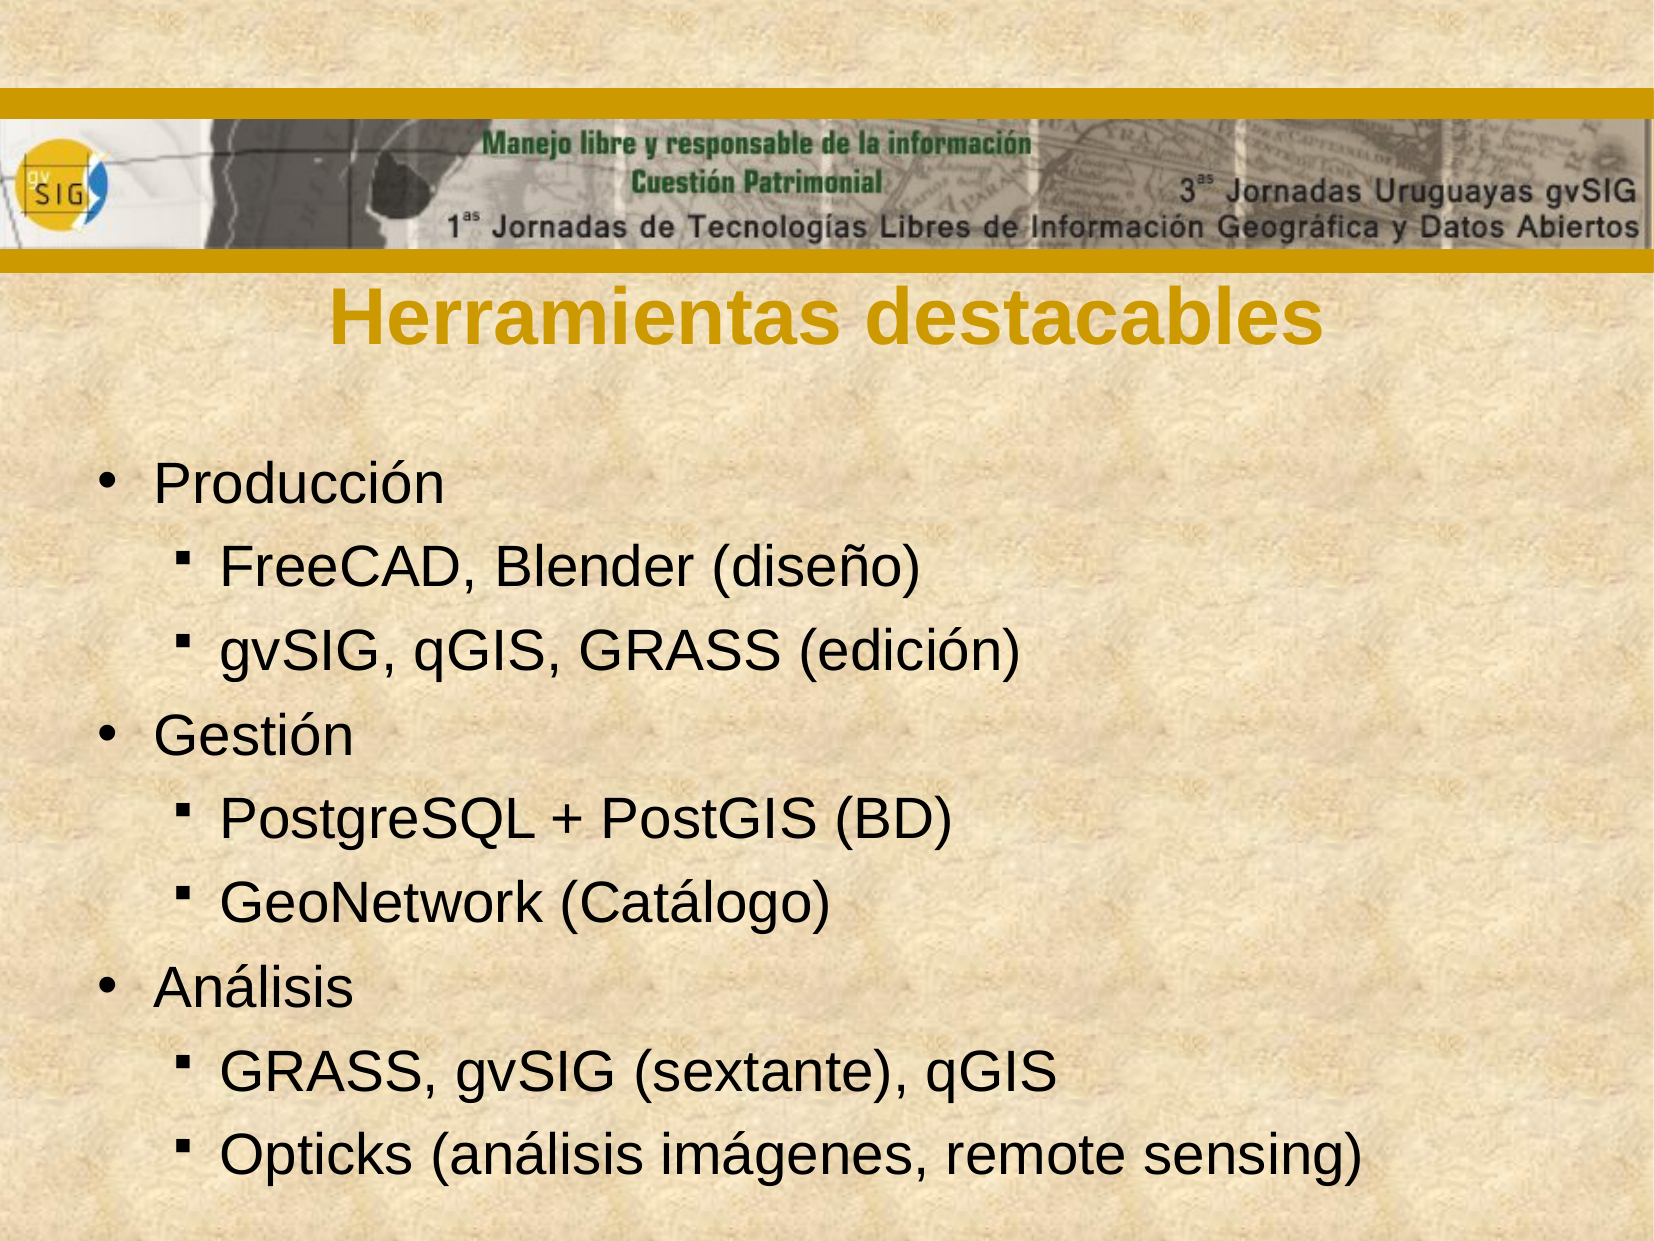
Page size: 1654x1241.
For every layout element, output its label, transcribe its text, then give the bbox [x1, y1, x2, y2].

title Herramientas destacables [82, 201, 1571, 424]
picture [0, 0, 1654, 88]
picture [0, 119, 1654, 249]
list Producción FreeCAD, Blender (diseño) gvSIG, qGIS, GRASS (edición) Gestión PostgreSQL + PostGIS (BD) GeoNetwork (Catálogo) Análisis GRASS, gvSIG (sextante), qGIS Opticks (análisis imágenes, remote sensing) [82, 437, 1619, 1195]
picture [0, 273, 1654, 1241]
